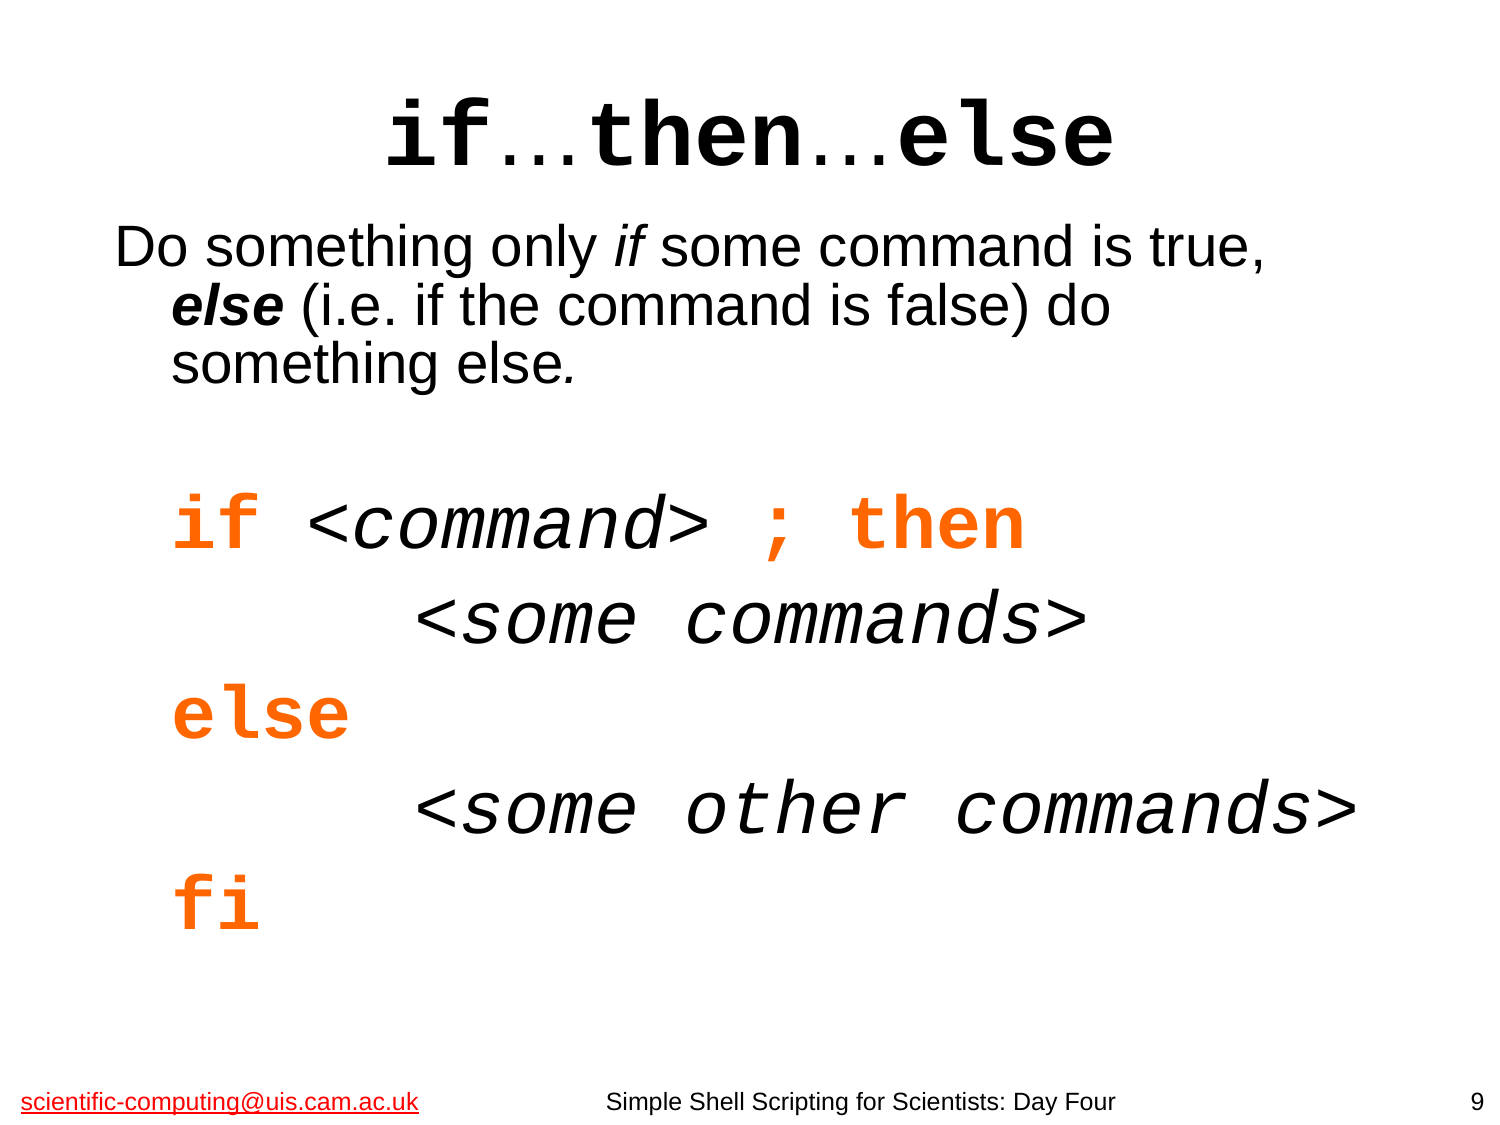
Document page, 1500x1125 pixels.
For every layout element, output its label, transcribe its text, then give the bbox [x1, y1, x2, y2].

title if…then…else [112, 74, 1388, 201]
list Do something only if some command is true, else (i.e. if the command is false) do something else. if <command> ; then <some commands> else <some other commands> fi [99, 212, 1401, 1051]
